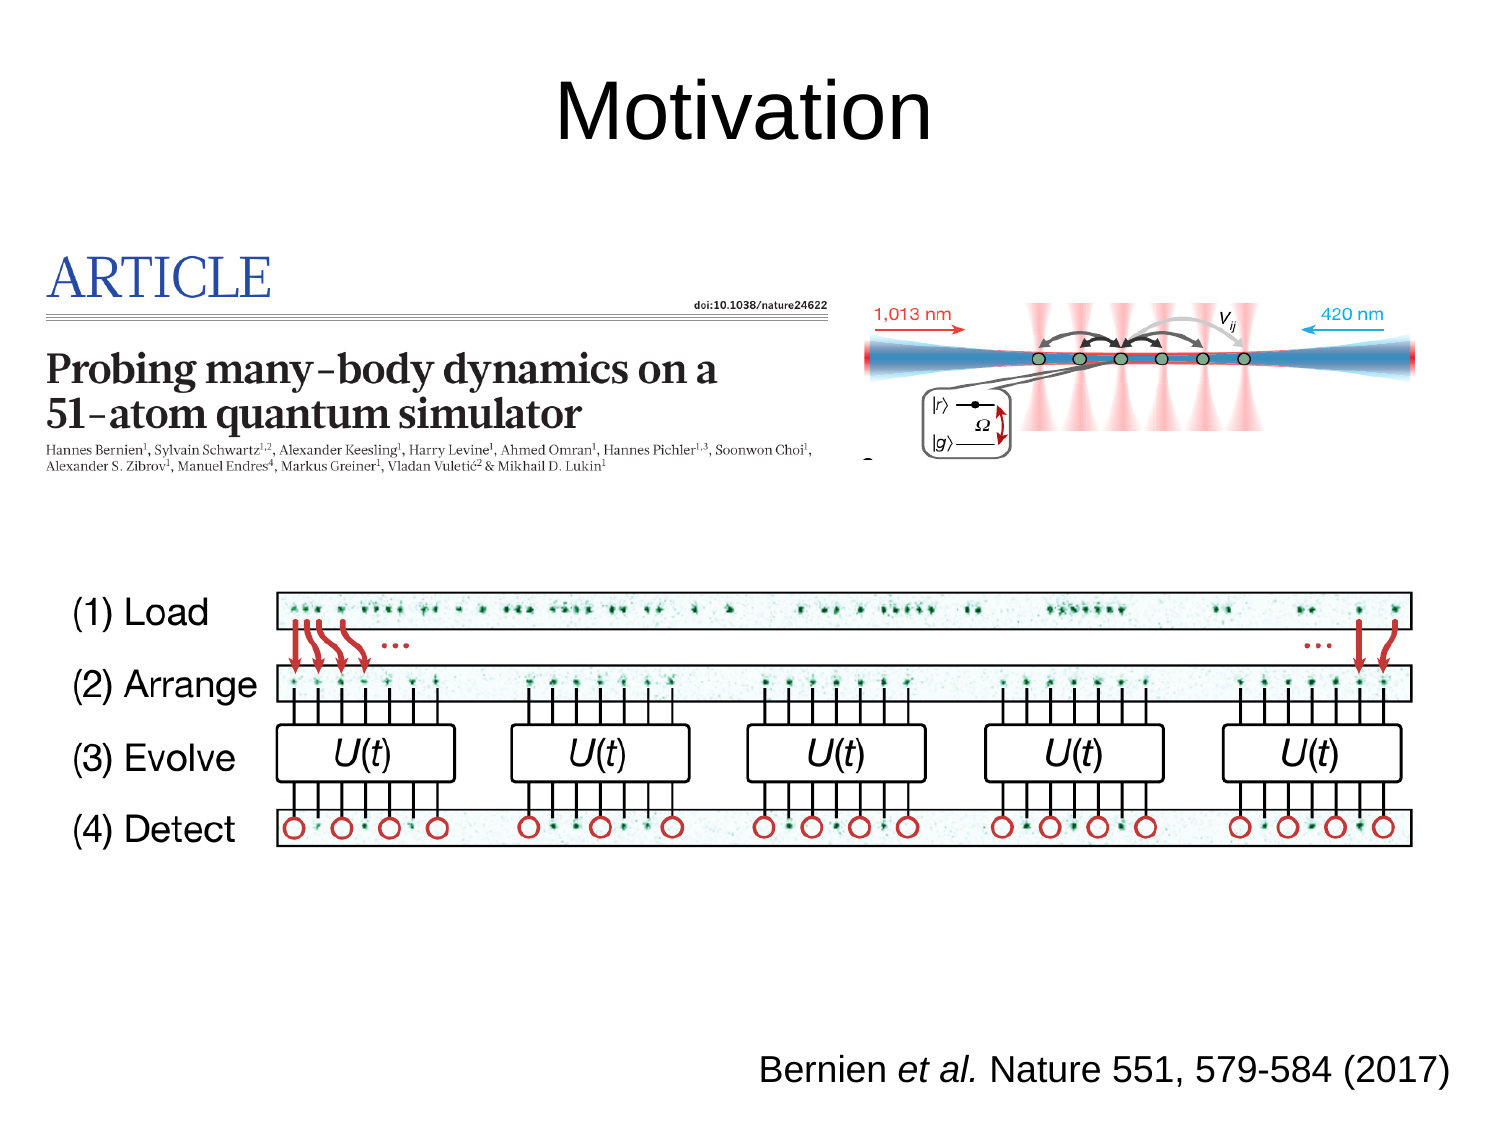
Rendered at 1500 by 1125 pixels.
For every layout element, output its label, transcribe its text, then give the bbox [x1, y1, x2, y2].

picture [858, 303, 1421, 460]
text_box Motivation [0, 41, 1494, 151]
picture [20, 233, 846, 497]
picture [52, 566, 1441, 875]
text_box Bernien et al. Nature 551, 579-584 (2017) [737, 1030, 1472, 1104]
